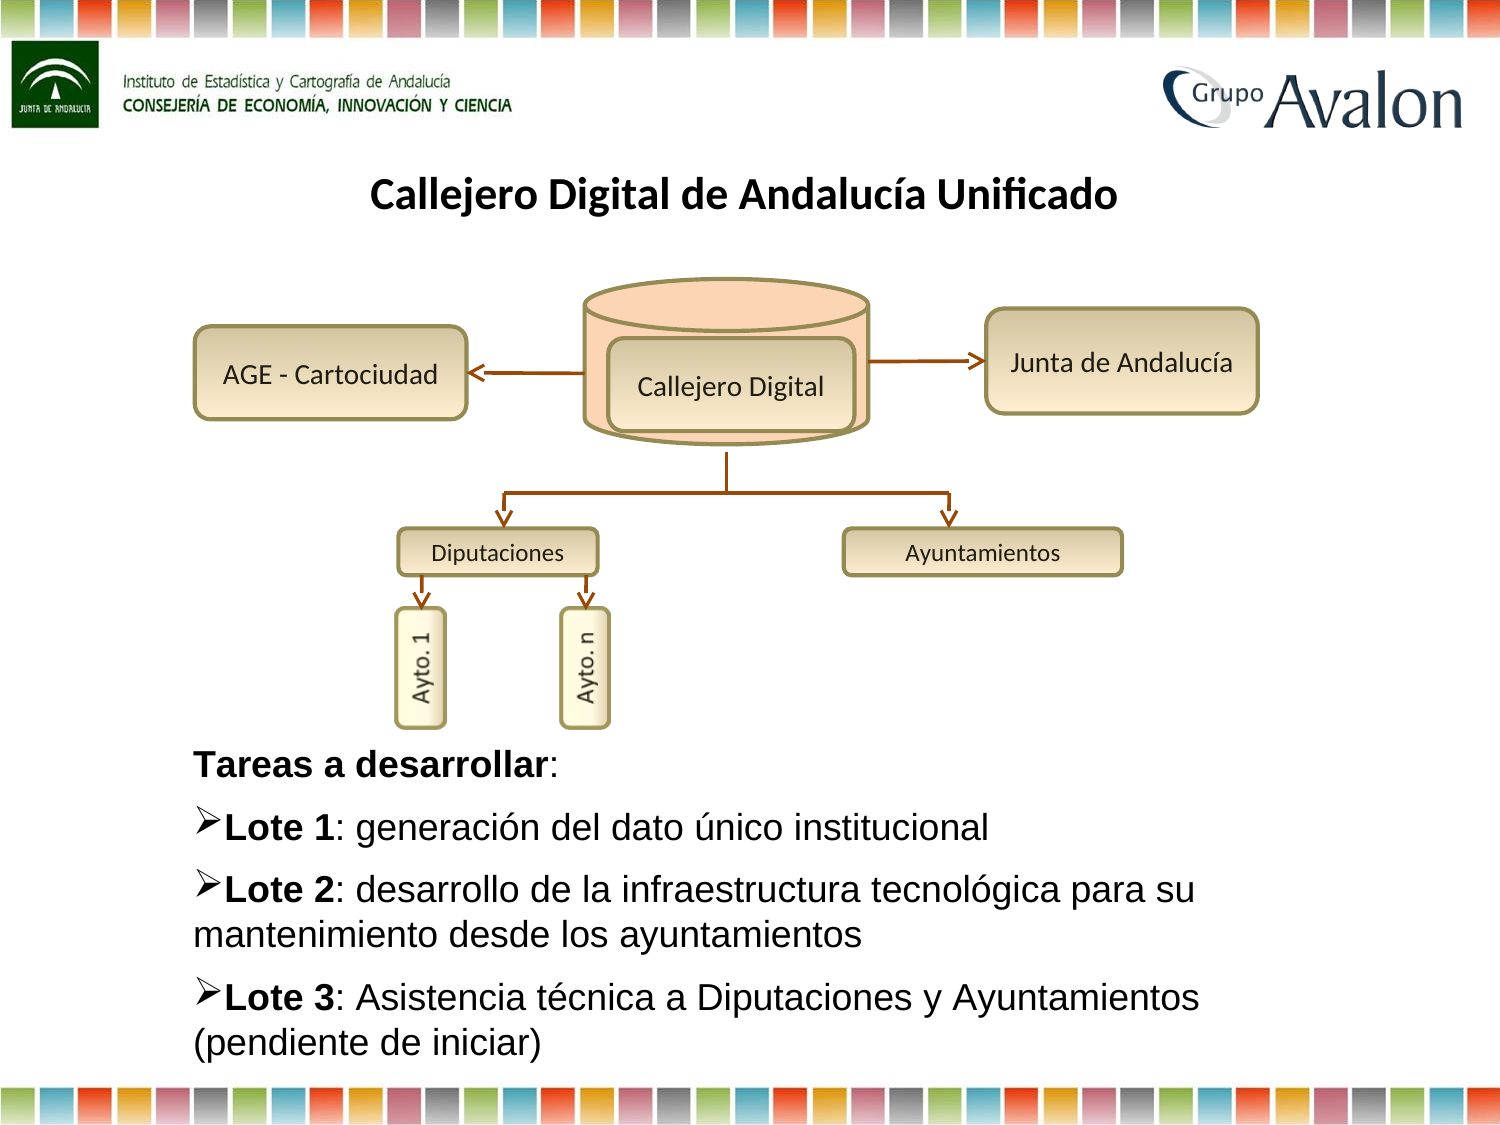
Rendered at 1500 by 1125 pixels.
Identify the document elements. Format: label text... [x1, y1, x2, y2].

text_box [584, 282, 869, 445]
picture [0, 0, 1500, 1125]
text_box Callejero Digital de Andalucía Unificado [222, 163, 1238, 282]
text_box Diputaciones [398, 528, 598, 576]
text_box AGE - Cartociudad [194, 326, 467, 420]
text_box Junta de Andalucía [986, 308, 1258, 414]
text_box Callejero Digital [608, 338, 855, 432]
text_box Ayuntamientos [843, 528, 1123, 576]
text_box Tareas a desarrollar: Lote 1: generación del dato único institucional Lote 2: desarrollo de la infraestructura tecnológica para su mantenimiento desde los ayuntamientos Lote 3: Asistencia técnica a Diputaciones y Ayuntamientos (pendiente de iniciar) [163, 739, 1370, 1090]
